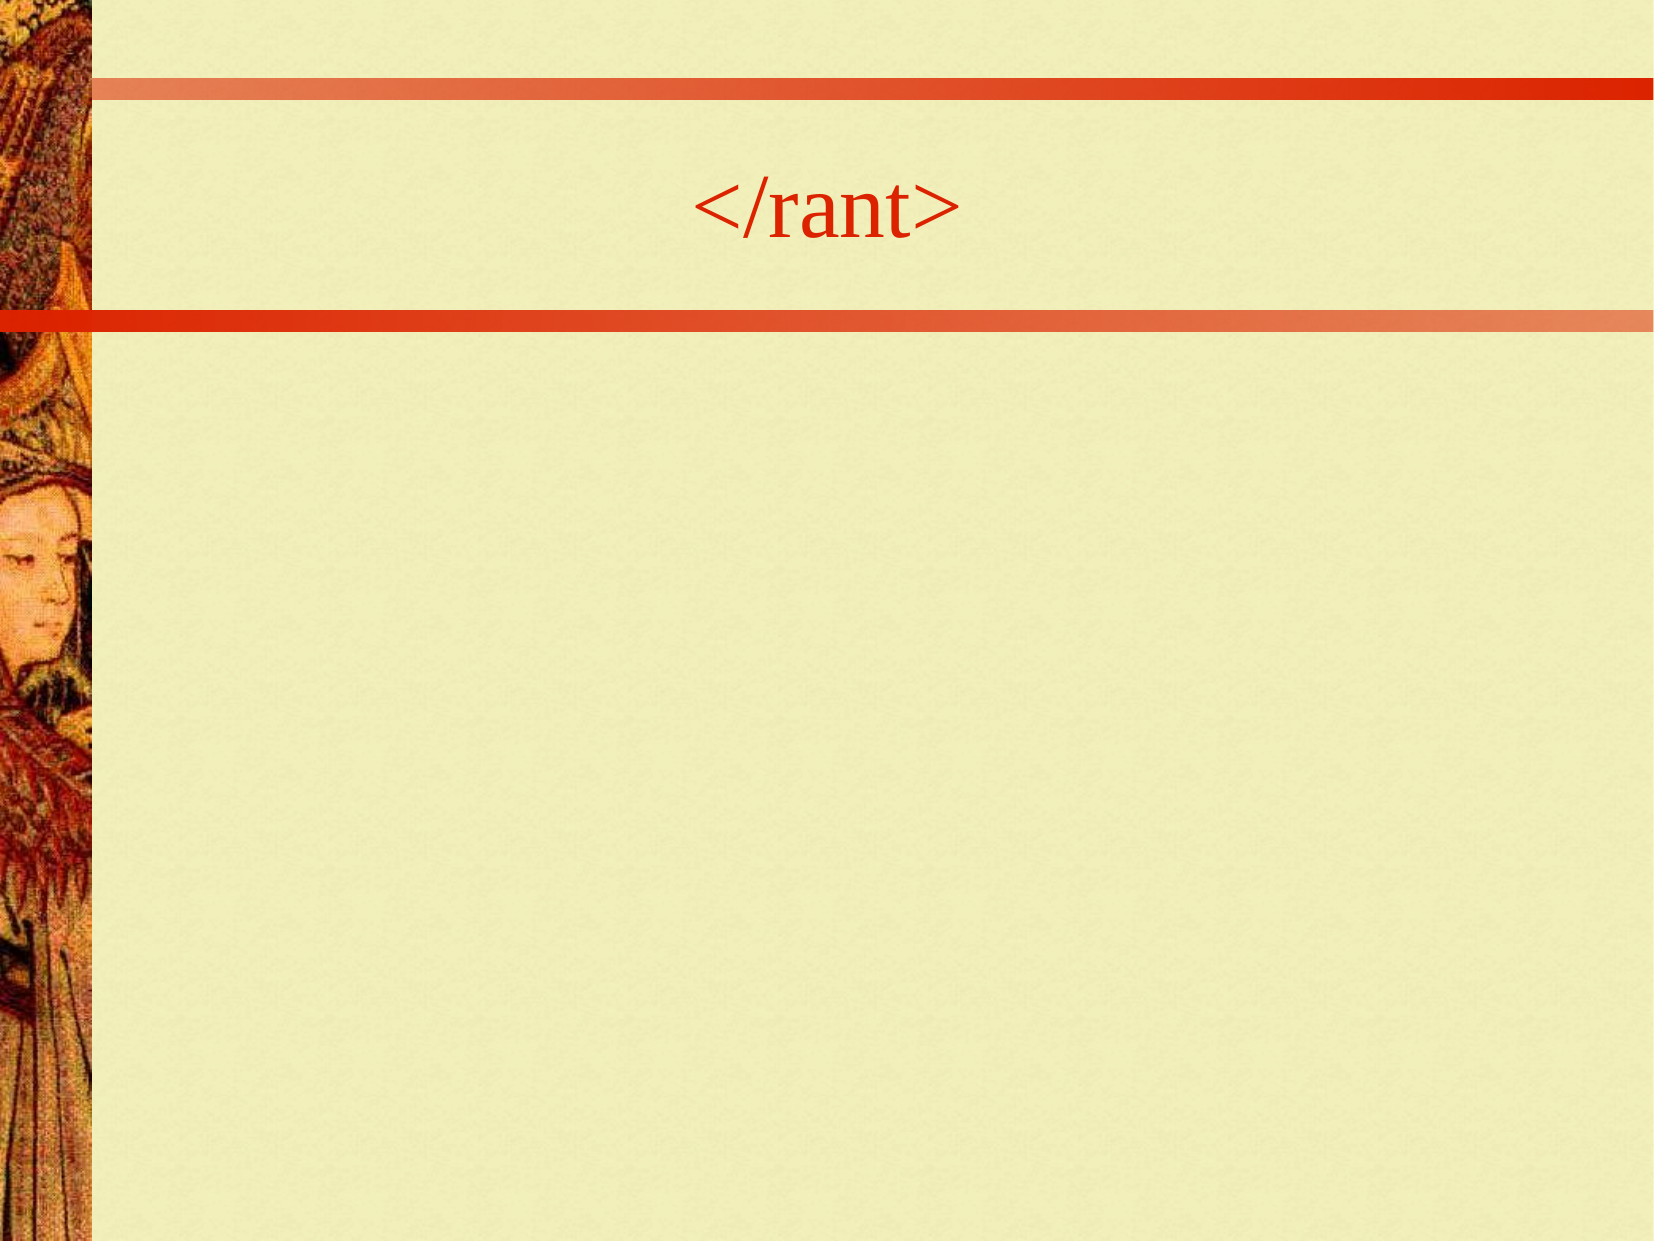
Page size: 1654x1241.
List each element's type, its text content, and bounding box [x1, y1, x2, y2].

picture [0, 0, 1654, 310]
title </rant> [121, 102, 1534, 311]
picture [0, 332, 1654, 1241]
